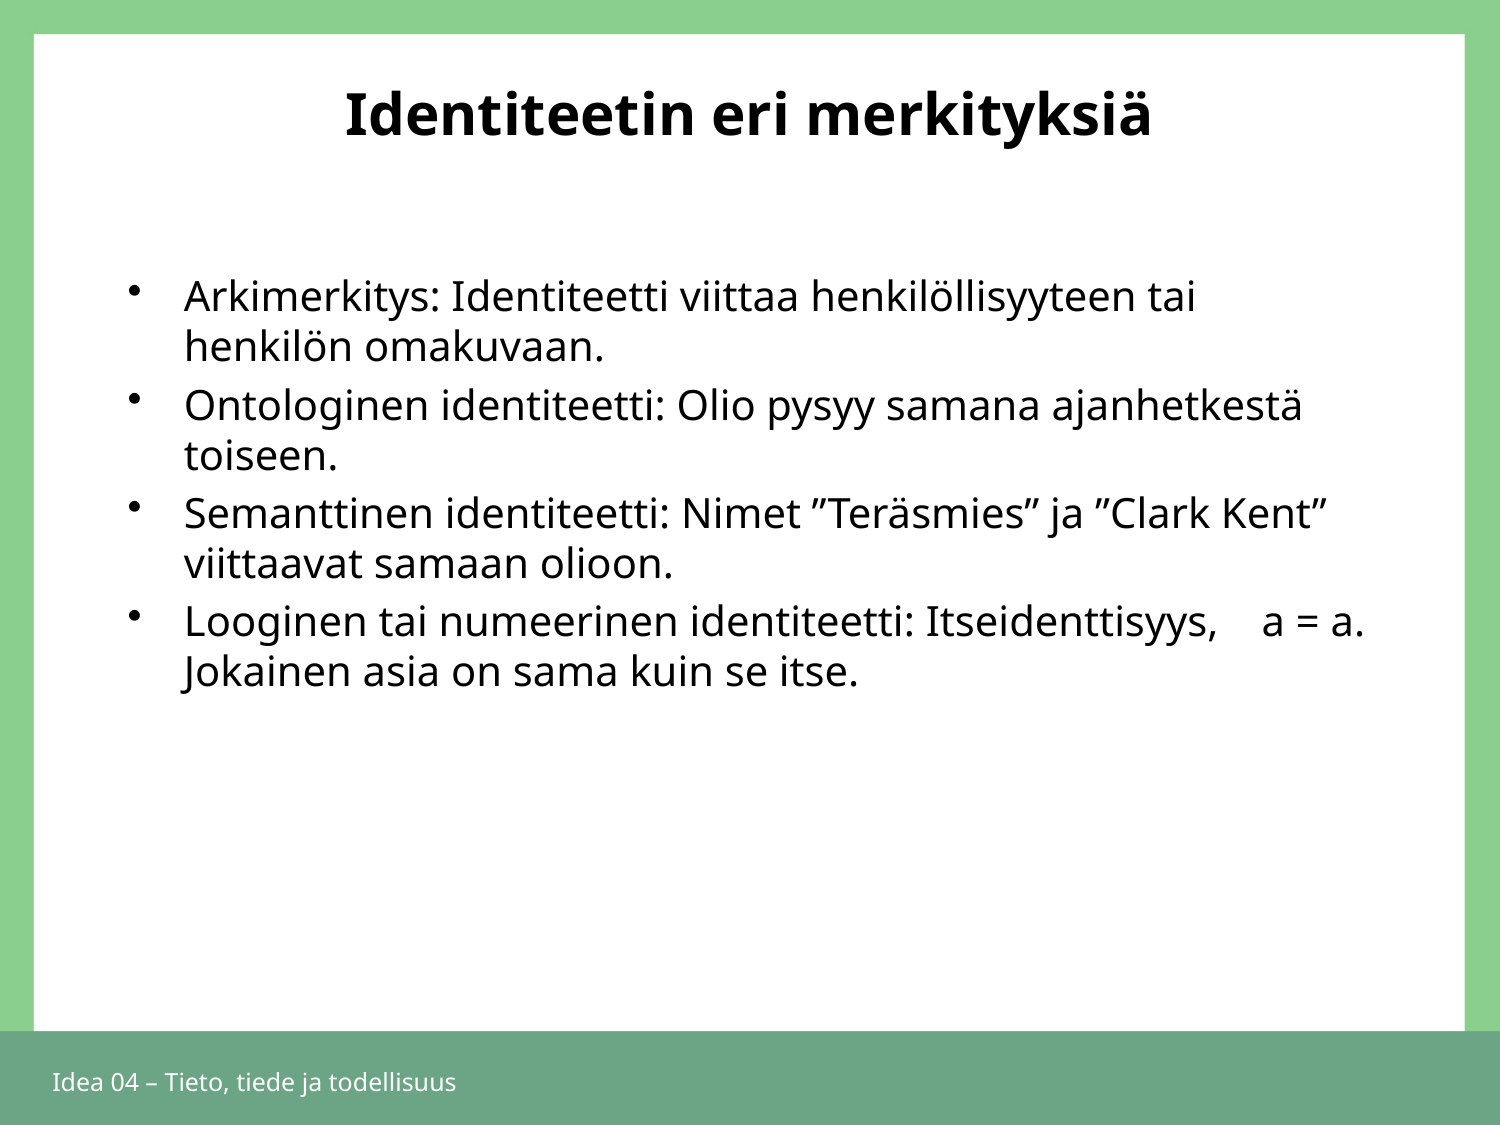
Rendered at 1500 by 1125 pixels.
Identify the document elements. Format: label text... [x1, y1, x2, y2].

title Identiteetin eri merkityksiä [112, 37, 1388, 188]
picture [0, 0, 1500, 1125]
list Arkimerkitys: Identiteetti viittaa henkilöllisyyteen tai henkilön omakuvaan. Ontologinen identiteetti: Olio pysyy samana ajanhetkestä toiseen. Semanttinen identiteetti: Nimet ”Teräsmies” ja ”Clark Kent” viittaavat samaan olioon. Looginen tai numeerinen identiteetti: Itseidenttisyys, a = a. Jokainen asia on sama kuin se itse. [112, 262, 1388, 1000]
